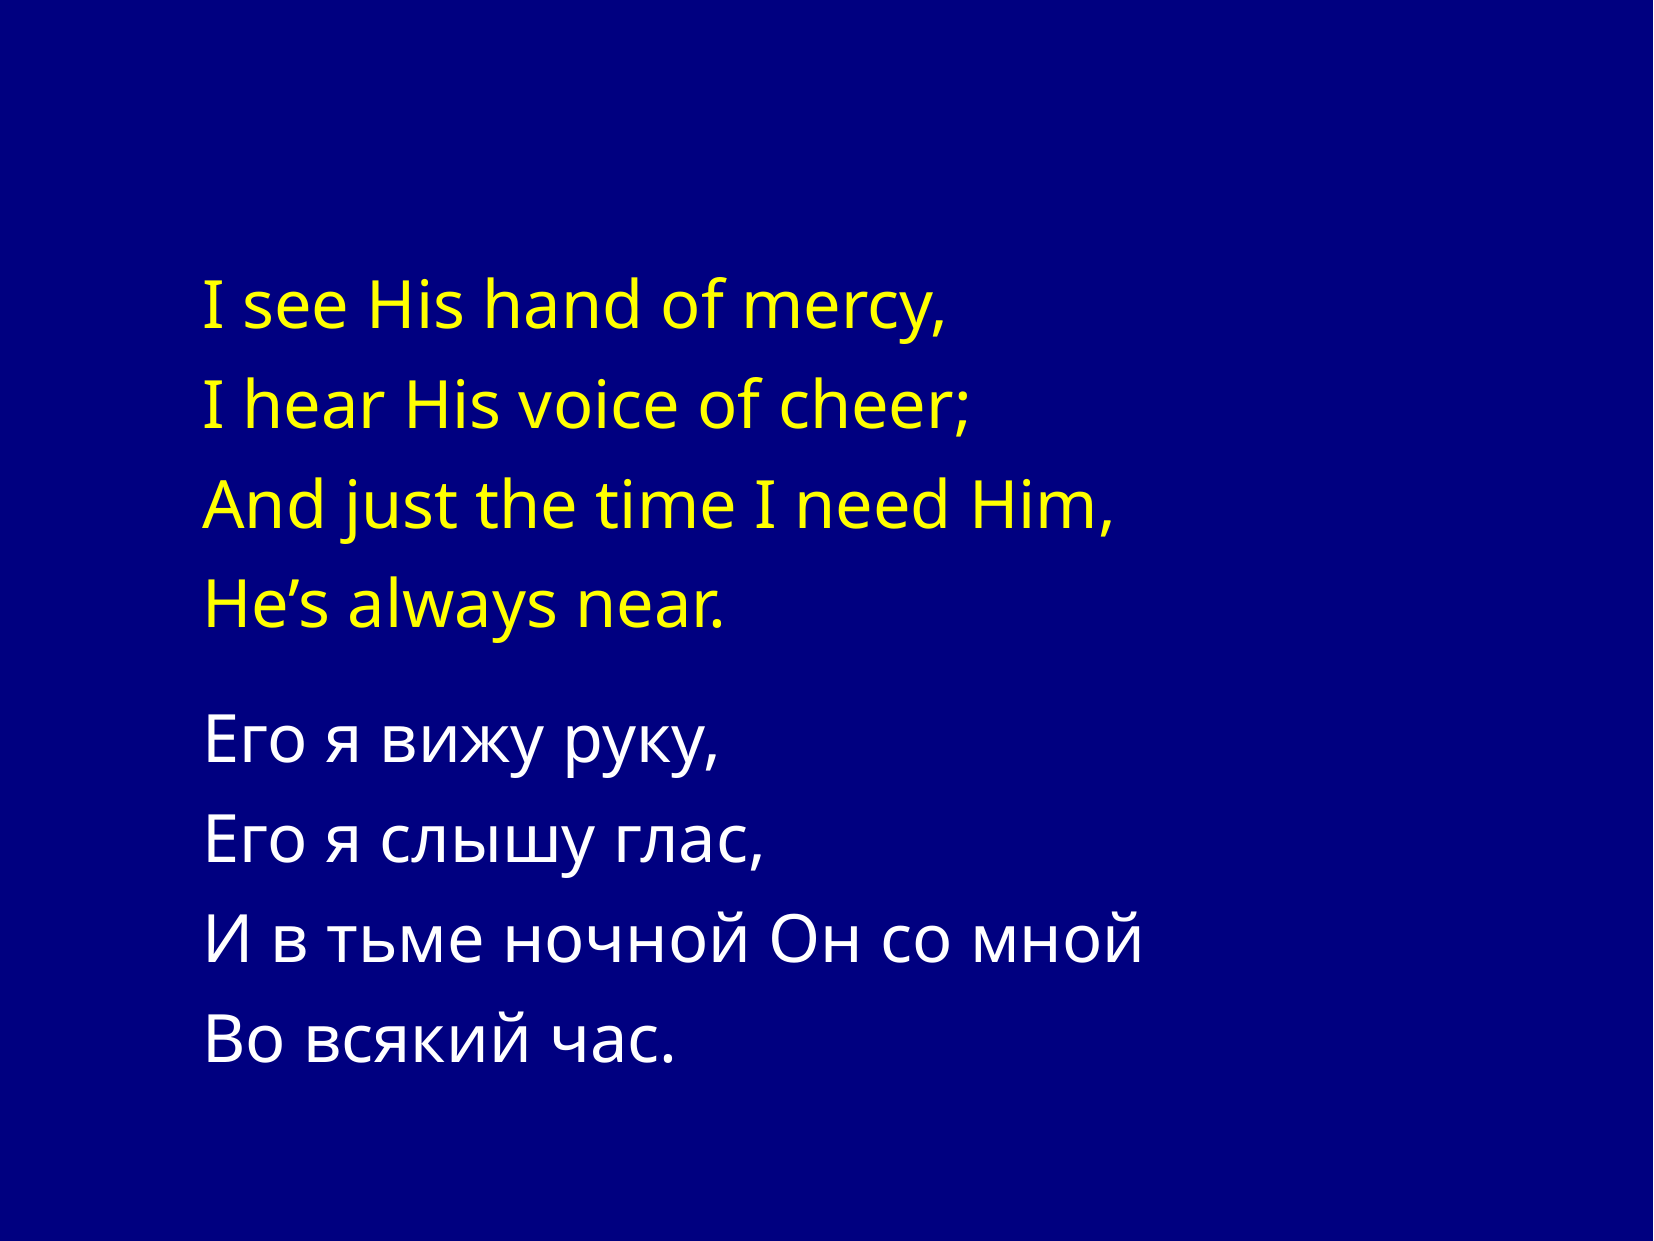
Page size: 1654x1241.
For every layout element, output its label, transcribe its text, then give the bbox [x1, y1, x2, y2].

text_box I see His hand of mercy, I hear His voice of cheer; And just the time I need Him, He’s always near. [75, 150, 1576, 638]
text_box Его я вижу руку, Его я слышу глас, И в тьме ночной Он со мной Во всякий час. [75, 675, 1576, 1163]
